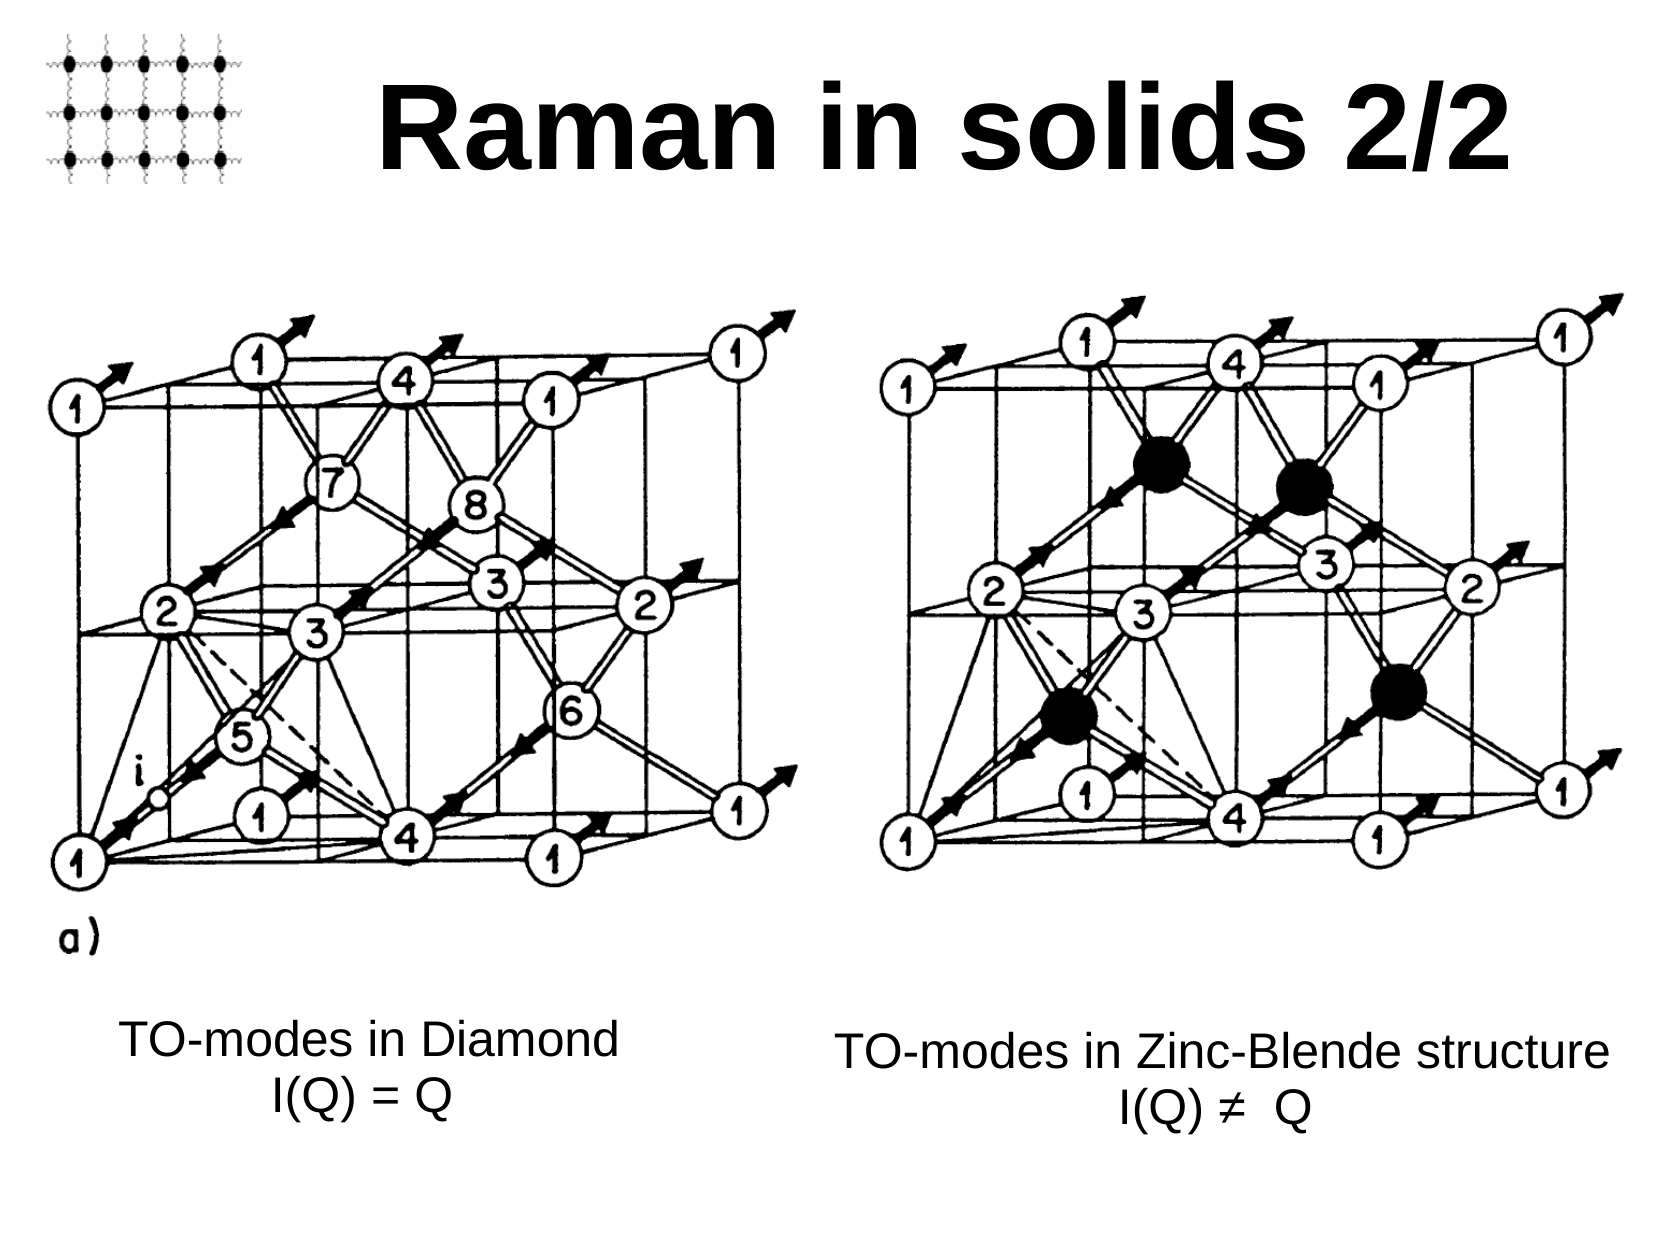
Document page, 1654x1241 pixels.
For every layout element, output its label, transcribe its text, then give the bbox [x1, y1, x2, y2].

title Raman in solids 2/2 [200, 23, 1654, 231]
picture [11, 259, 811, 969]
text_box TO-modes in Diamond I(Q) = Q [94, 1003, 644, 1145]
text_box TO-modes in Zinc-Blende structure I(Q) ≠ Q [814, 1015, 1630, 1145]
picture [11, 12, 245, 189]
picture [869, 251, 1630, 886]
